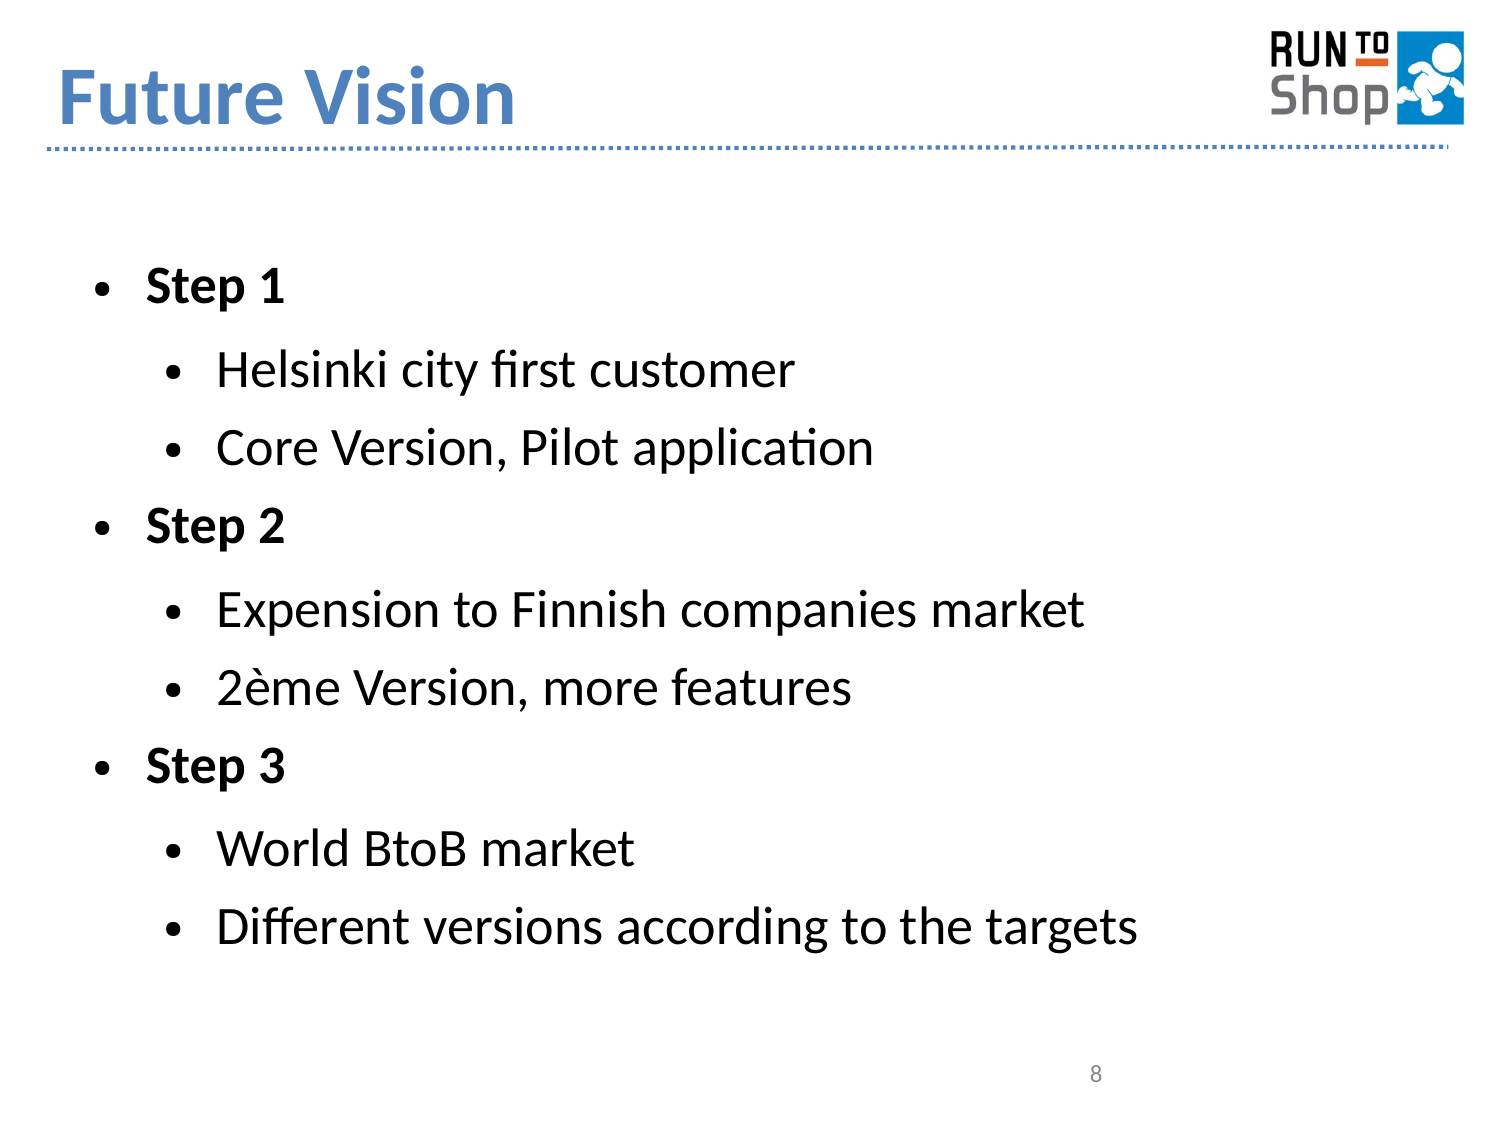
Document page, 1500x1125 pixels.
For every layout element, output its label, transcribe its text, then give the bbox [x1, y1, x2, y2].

picture [1269, 30, 1465, 126]
text_box Future Vision [58, 41, 1442, 136]
list Step 1 Helsinki city first customer Core Version, Pilot application Step 2 Expension to Finnish companies market 2ème Version, more features Step 3 World BtoB market Different versions according to the targets [75, 263, 1449, 1067]
